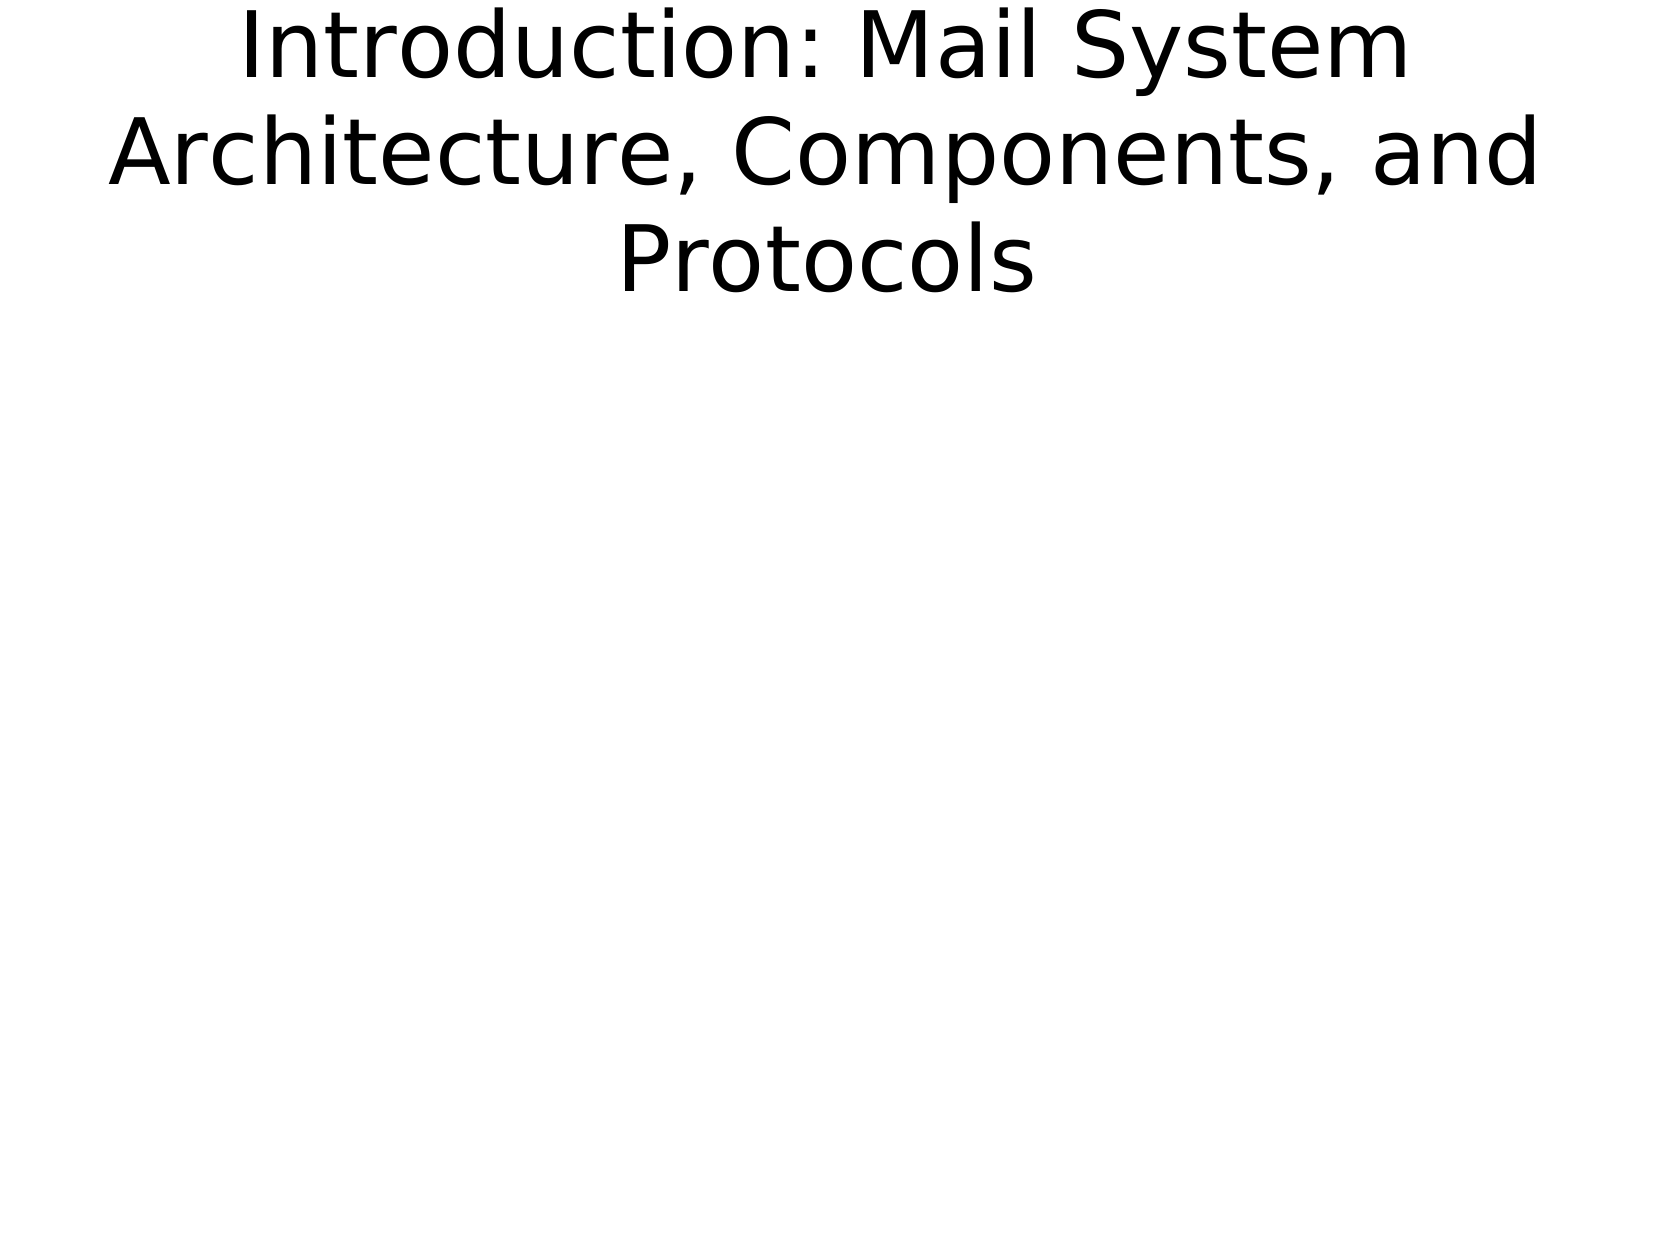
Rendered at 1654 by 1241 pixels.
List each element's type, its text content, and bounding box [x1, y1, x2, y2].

title Introduction: Mail System Architecture, Components, and Protocols [82, 0, 1571, 314]
